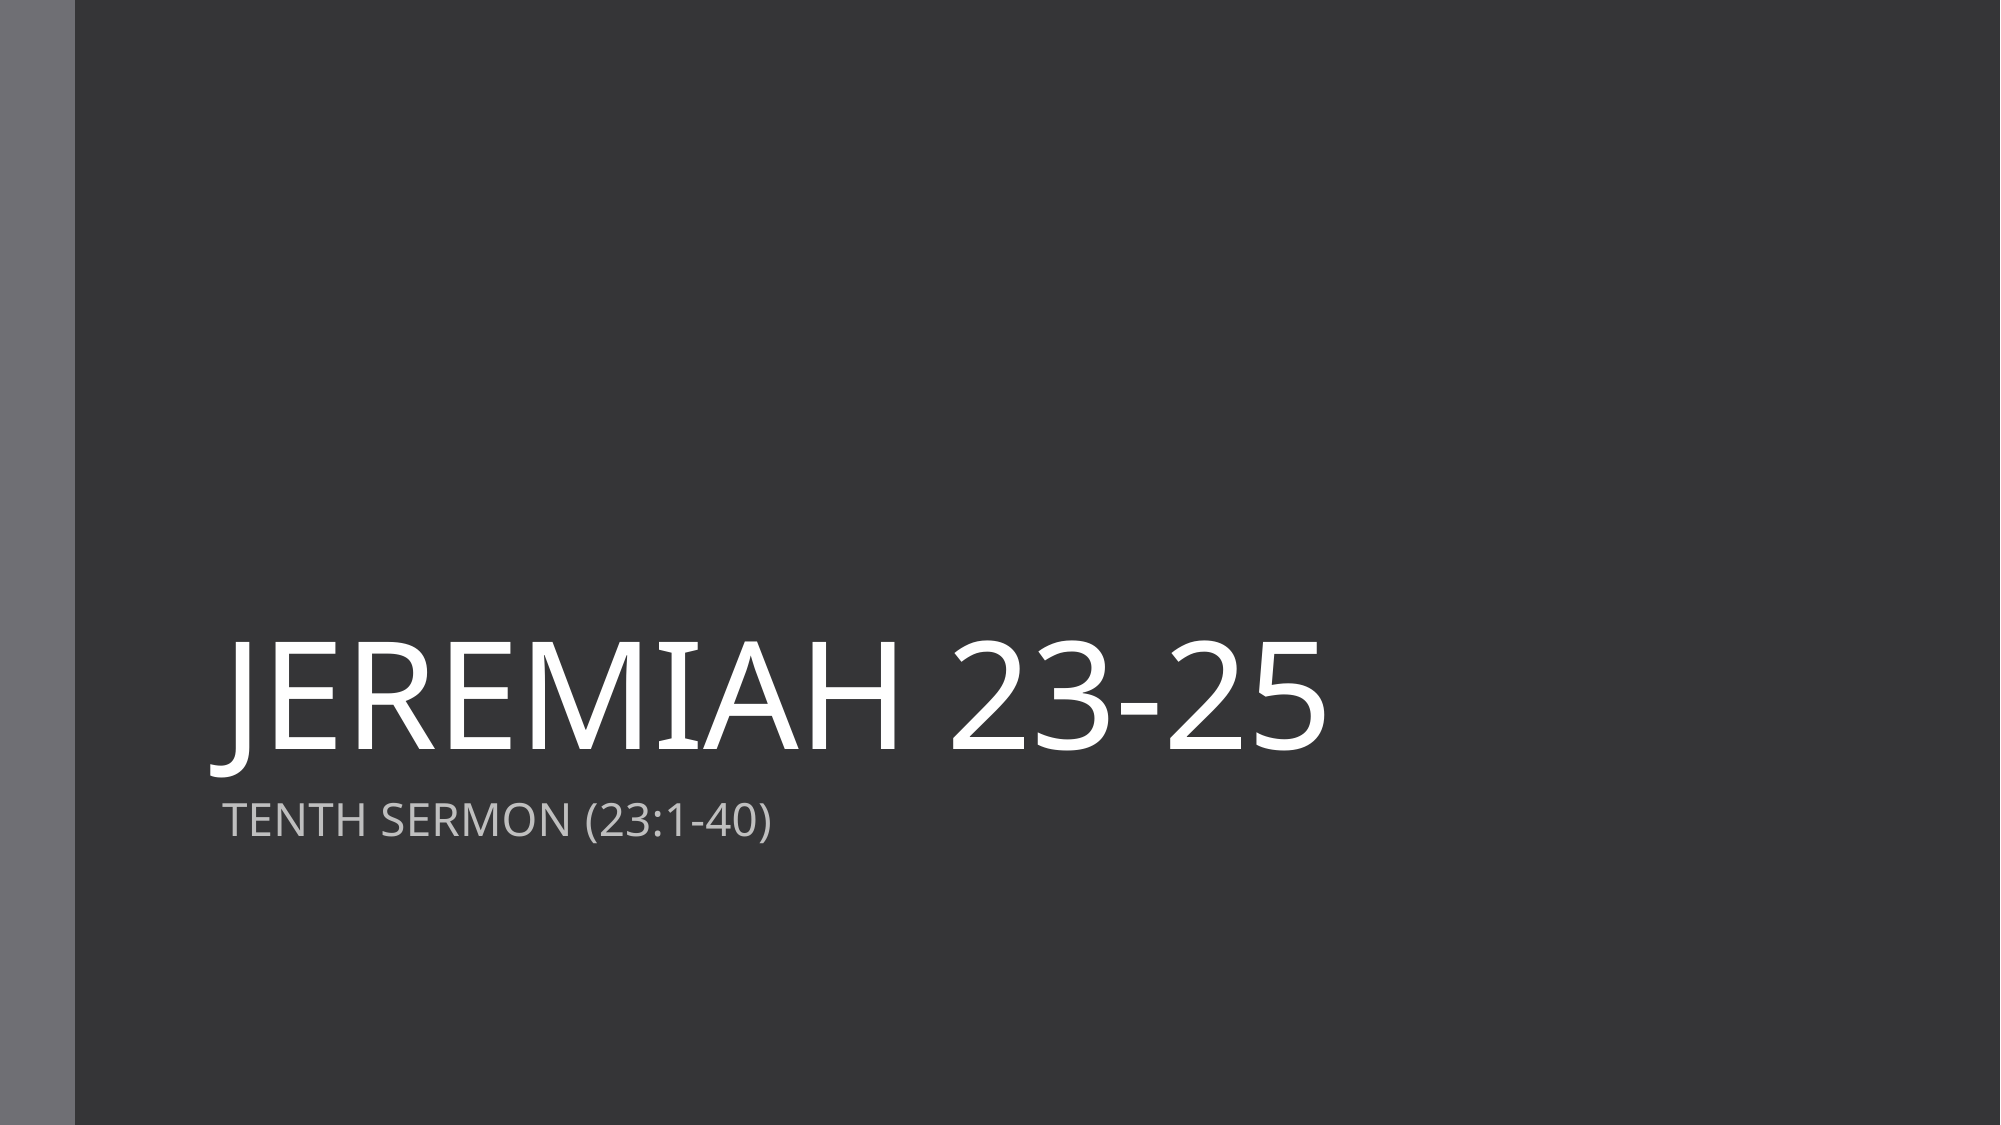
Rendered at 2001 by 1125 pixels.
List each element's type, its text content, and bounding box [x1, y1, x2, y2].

title JEREMIAH 23-25 [206, 124, 1752, 787]
subtitle TENTH SERMON (23:1-40) [206, 787, 1752, 1066]
